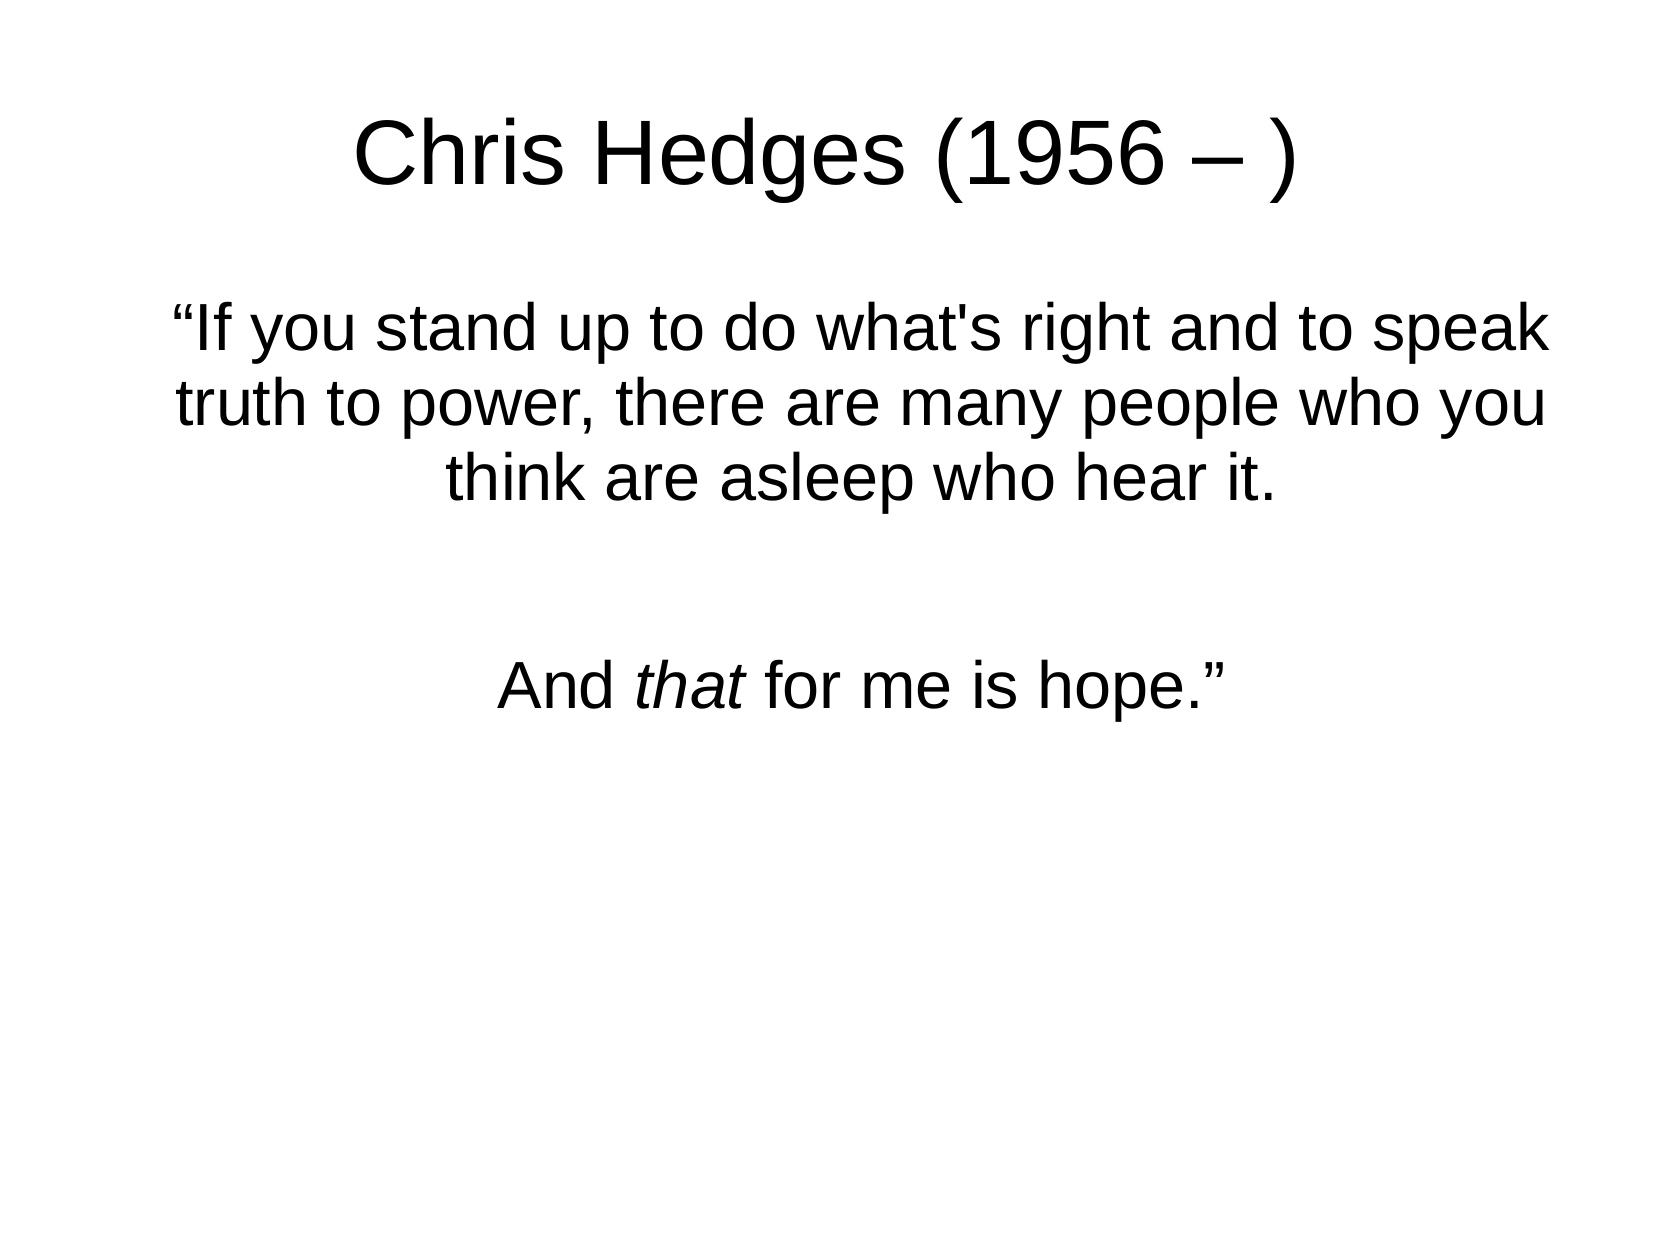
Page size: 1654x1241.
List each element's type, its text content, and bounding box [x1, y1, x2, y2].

title Chris Hedges (1956 – ) [82, 49, 1571, 257]
text_box [82, 290, 1571, 1010]
